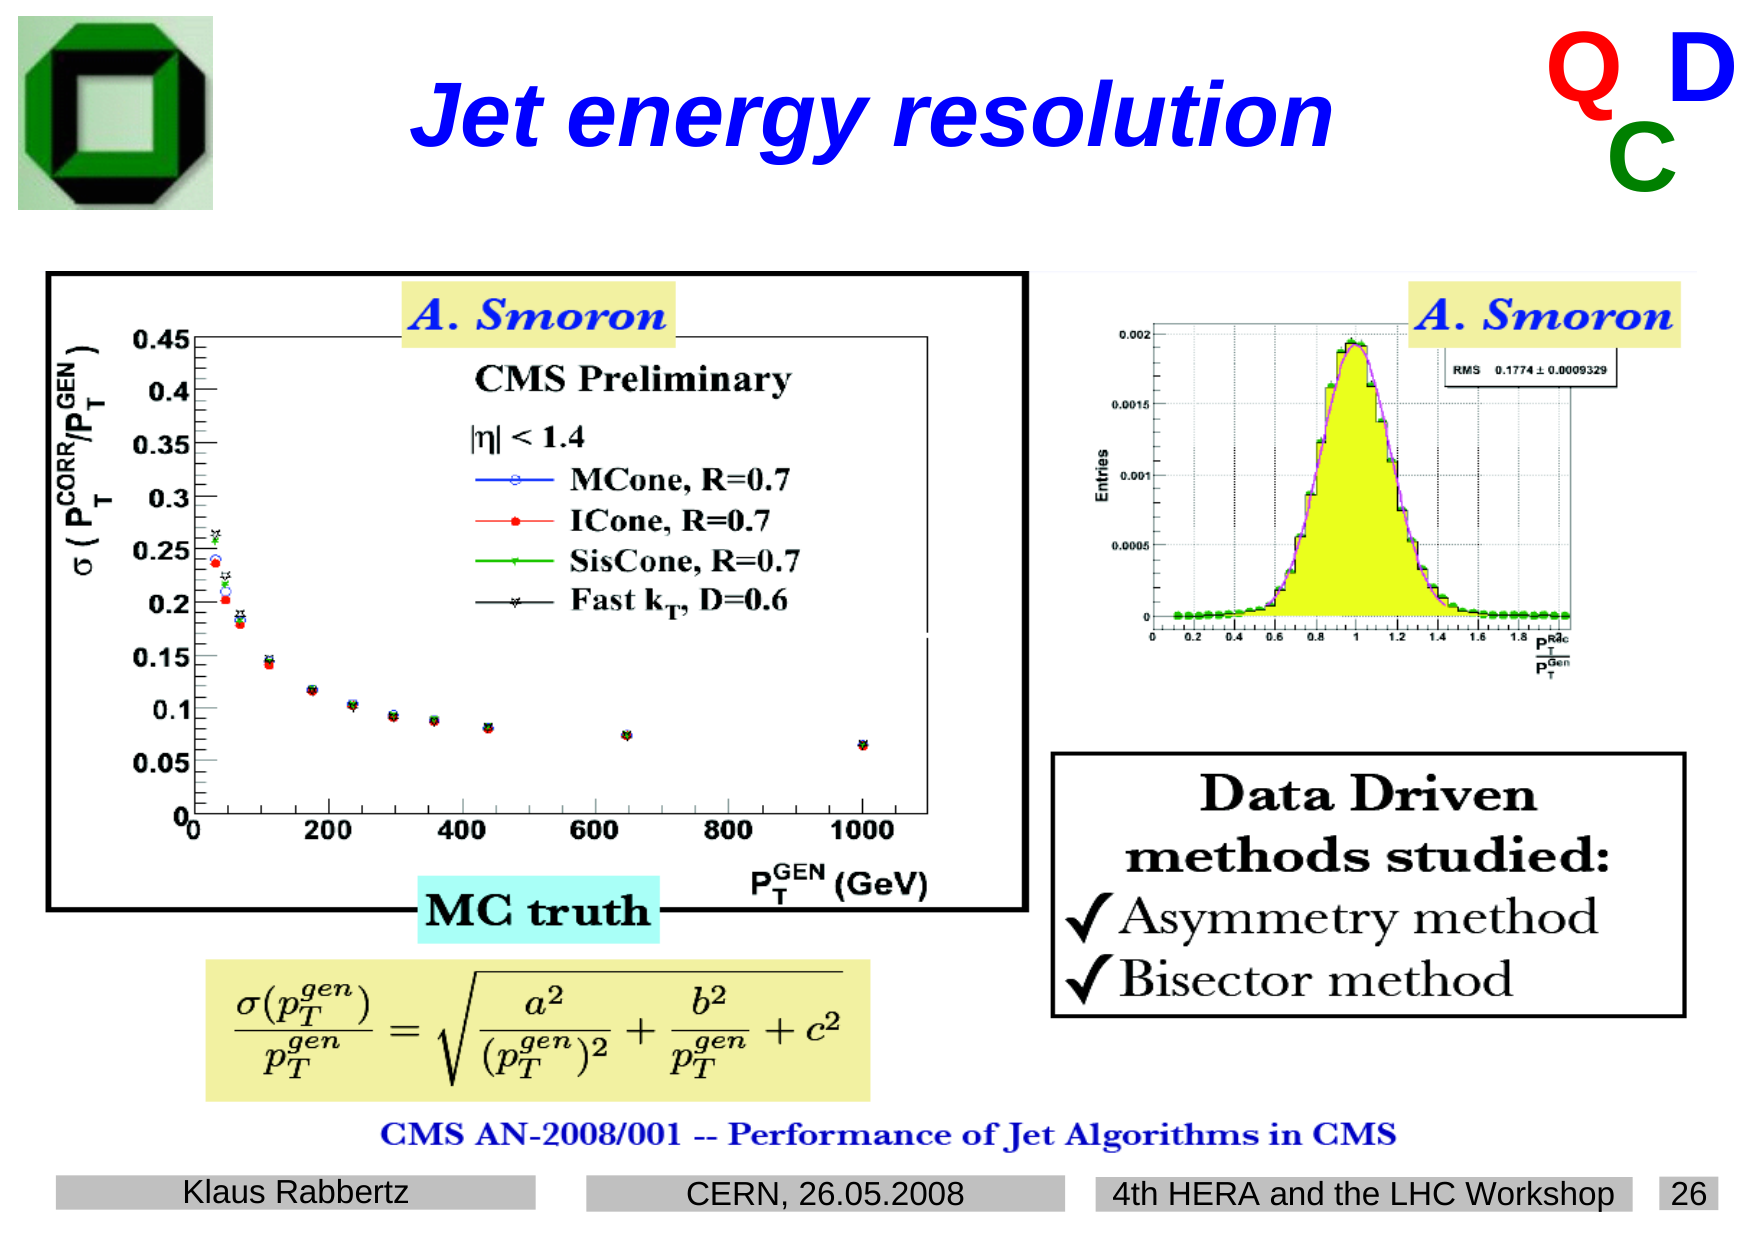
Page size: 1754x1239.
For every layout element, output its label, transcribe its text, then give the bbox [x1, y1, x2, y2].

picture [18, 16, 213, 210]
picture [40, 271, 1697, 1162]
title Jet energy resolution [220, 16, 1525, 213]
